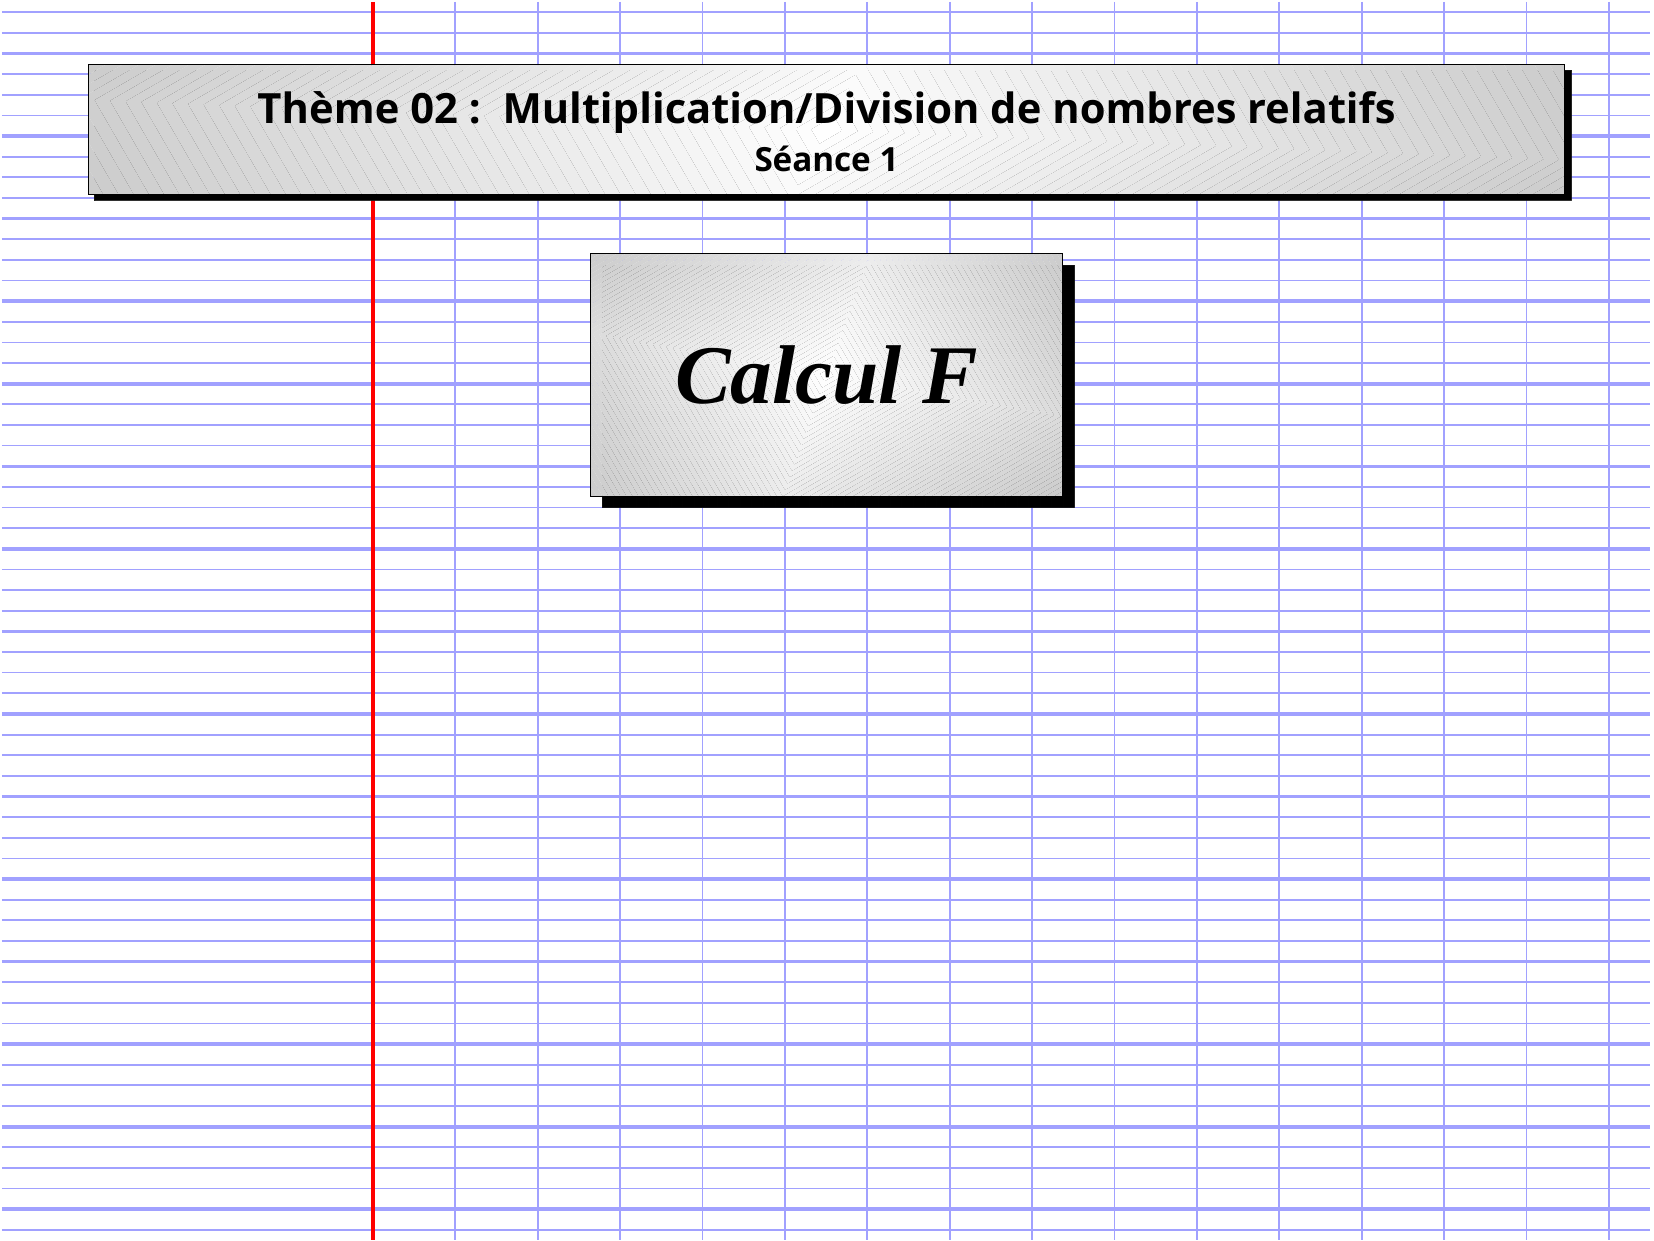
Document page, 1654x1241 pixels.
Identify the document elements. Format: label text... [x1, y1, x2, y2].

text_box Calcul F [590, 253, 1063, 497]
text_box Thème 02 : Multiplication/Division de nombres relatifs Séance 1 [88, 64, 1565, 195]
picture [0, 0, 1654, 1241]
